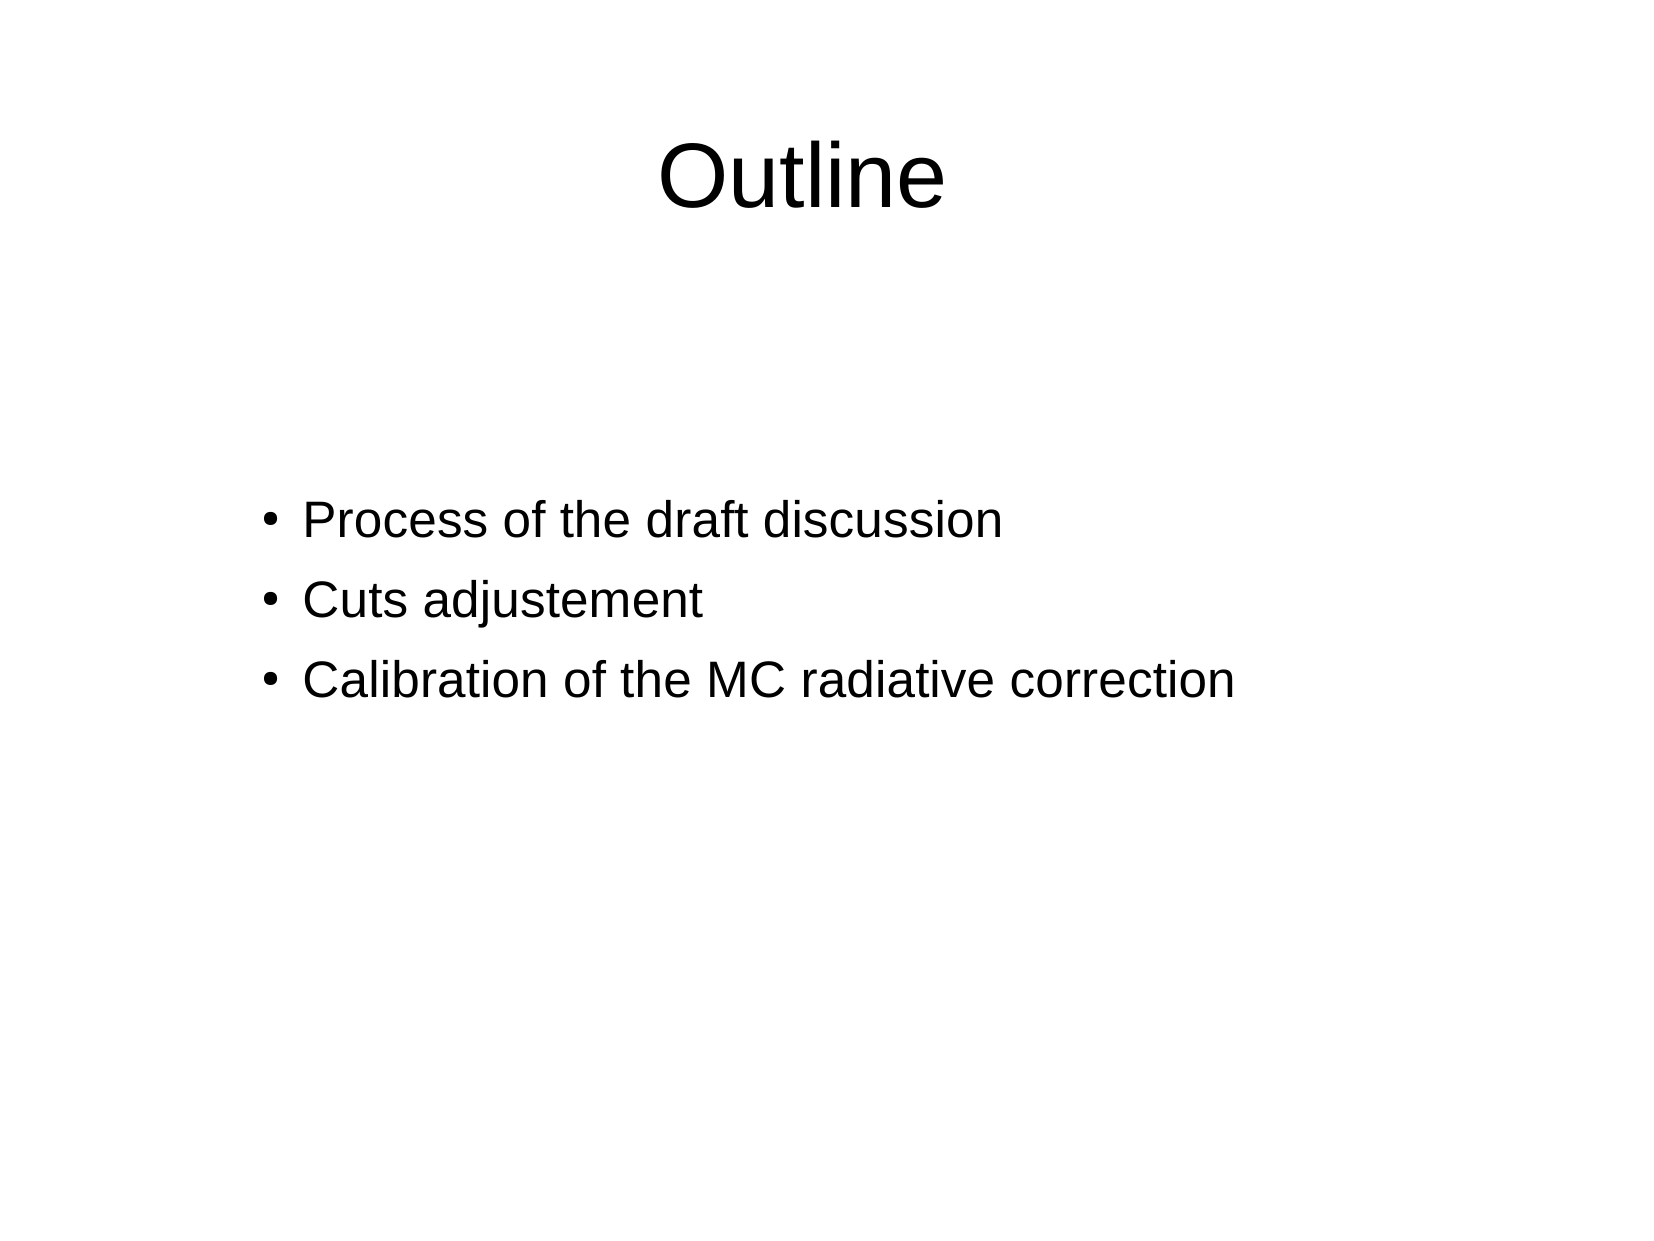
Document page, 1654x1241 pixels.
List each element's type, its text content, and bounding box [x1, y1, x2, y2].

text_box Outline [642, 116, 998, 252]
list Process of the draft discussion Cuts adjustement Calibration of the MC radiative correction [248, 490, 1414, 711]
